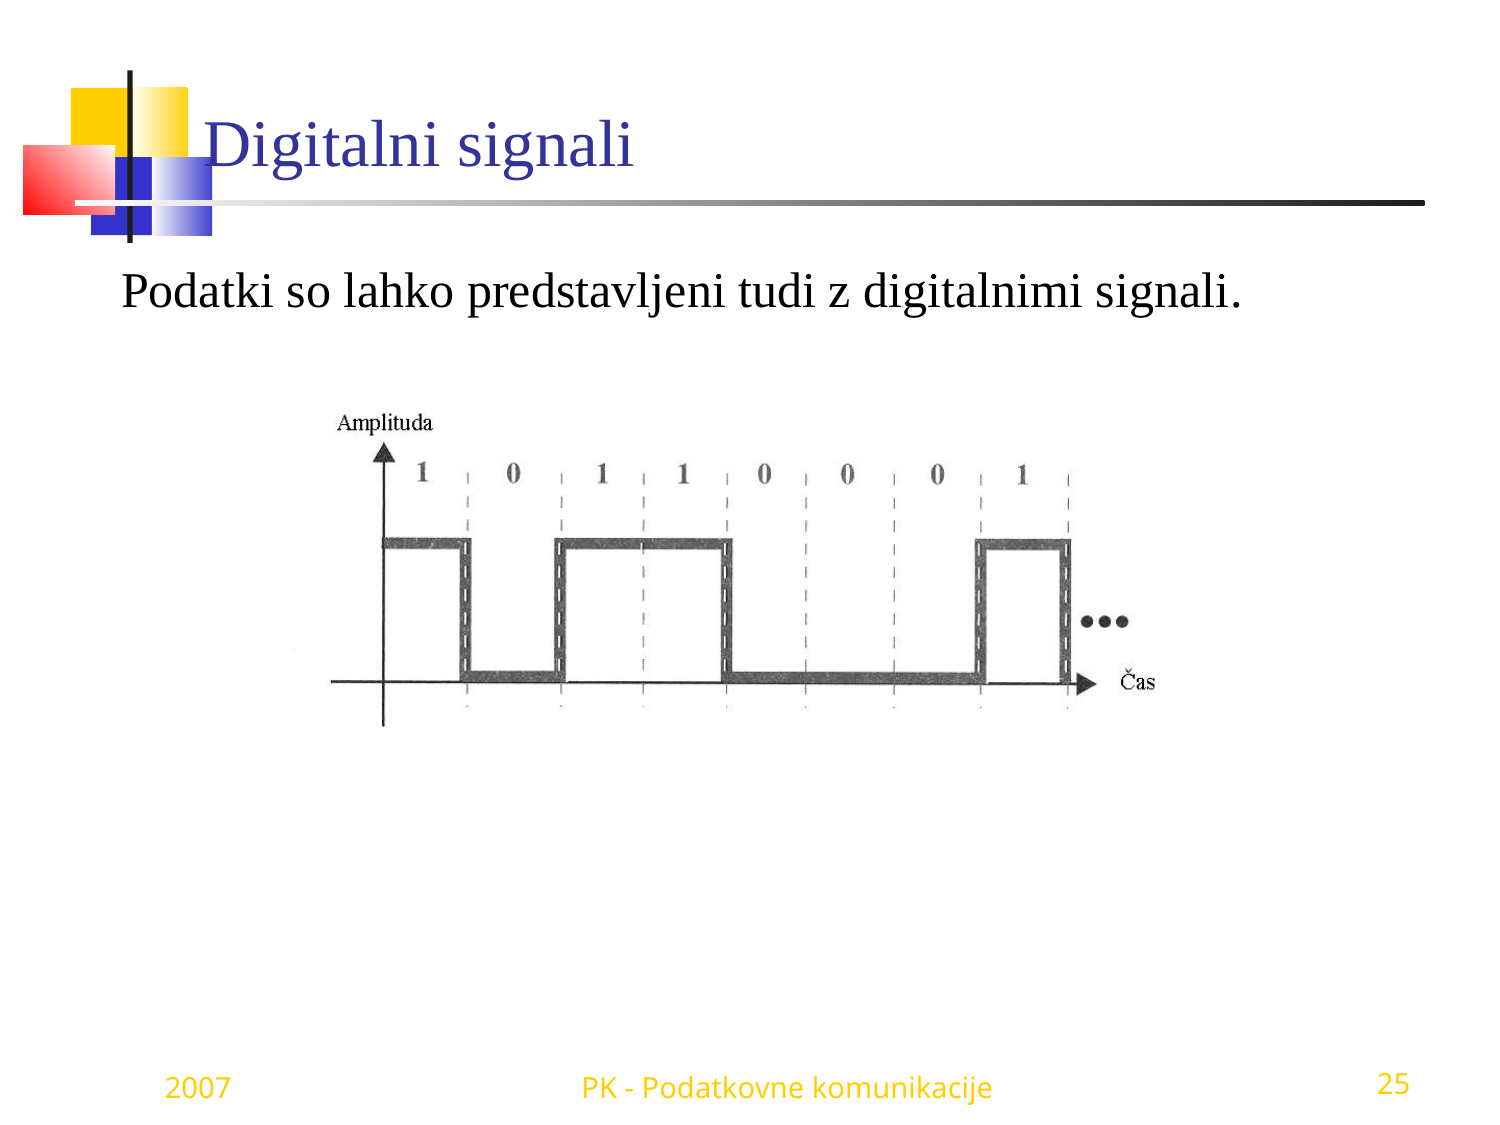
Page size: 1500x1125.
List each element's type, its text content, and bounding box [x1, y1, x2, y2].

title Digitalni signali [188, 92, 1468, 188]
text_box <number> [1112, 1037, 1426, 1113]
text_box PK - Podatkovne komunikacije [549, 1037, 1026, 1113]
picture [284, 377, 1216, 748]
text_box 2007 [150, 1037, 463, 1113]
list Podatki so lahko predstavljeni tudi z digitalnimi signali. [50, 249, 1469, 432]
